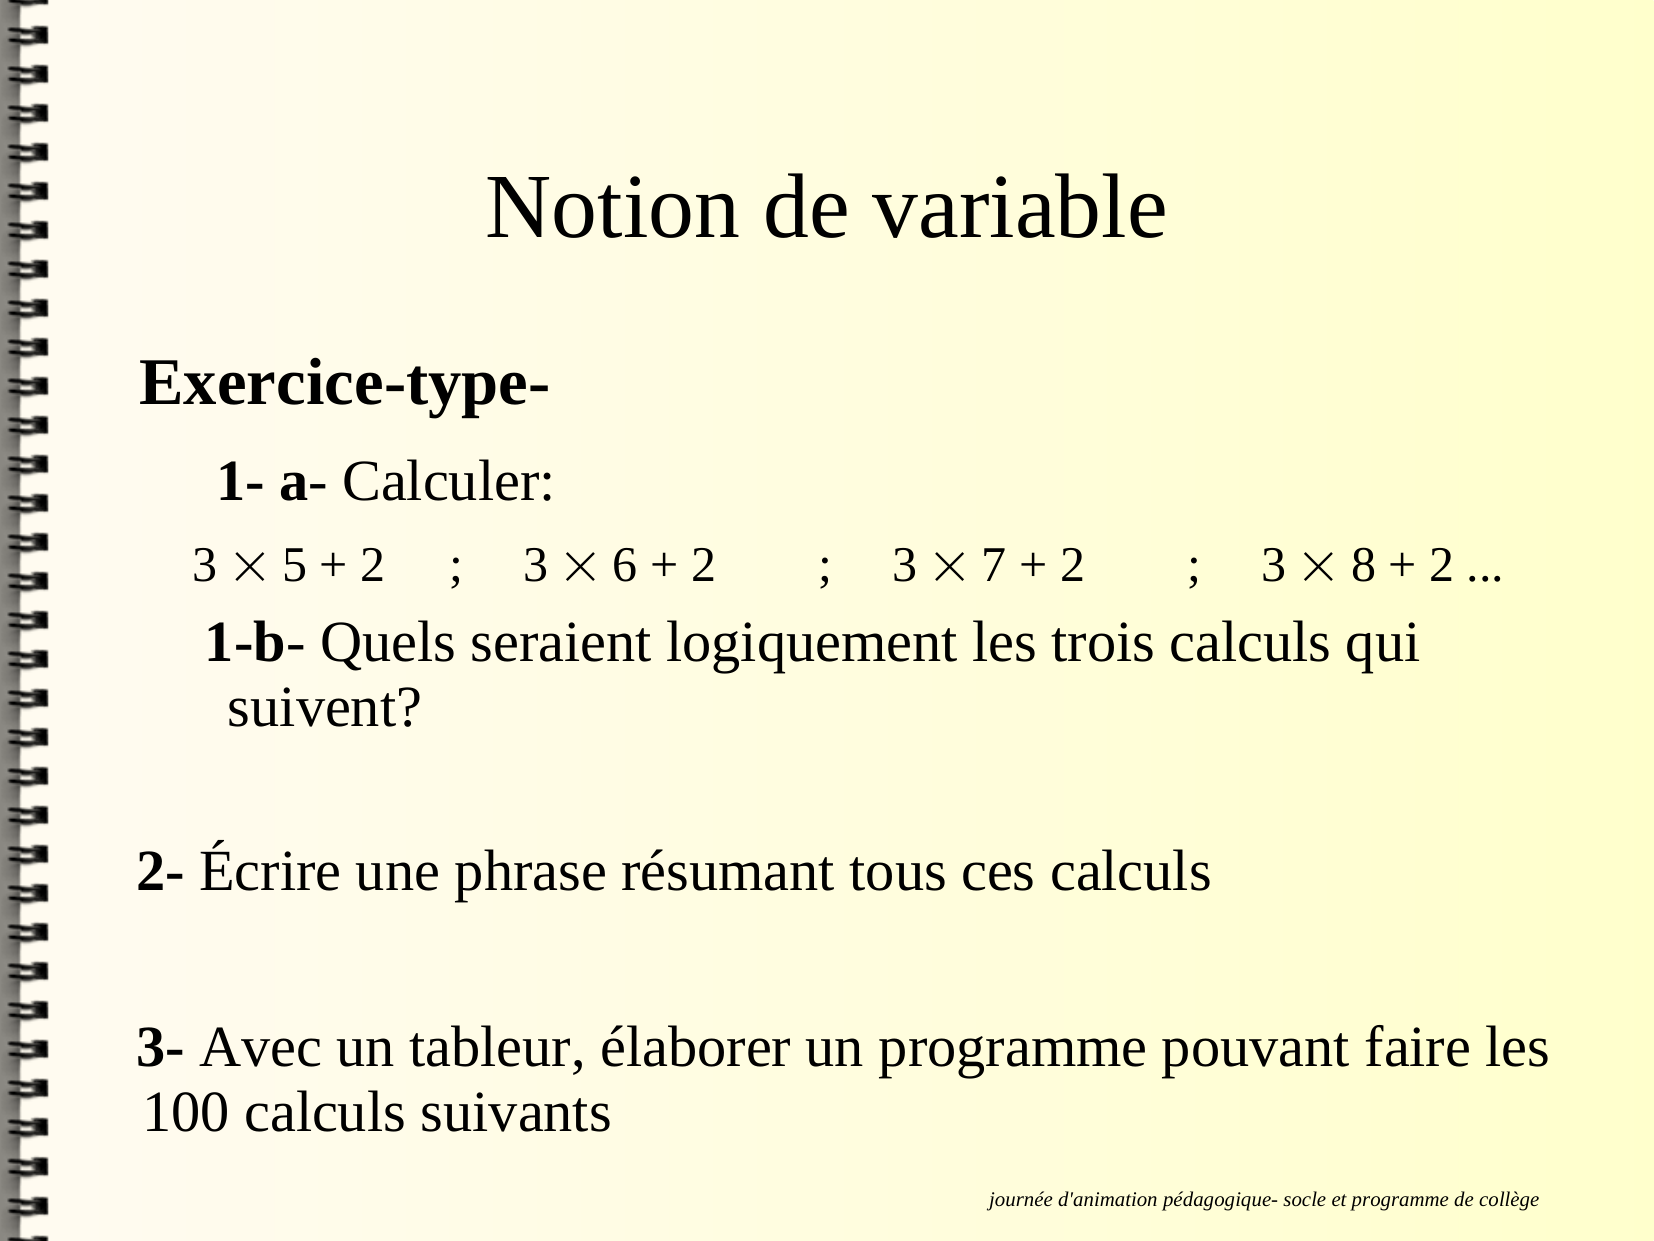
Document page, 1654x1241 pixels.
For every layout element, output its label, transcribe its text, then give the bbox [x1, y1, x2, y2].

text_box journée d'animation pédagogique- socle et programme de collège [974, 1181, 1654, 1220]
list Exercice-type- 1- a- Calculer: 3  5 + 2 ; 3  6 + 2 ; 3  7 + 2 ; 3  8 + 2 ... 1-b- Quels seraient logiquement les trois calculs qui suivent? 2- Écrire une phrase résumant tous ces calculs 3- Avec un tableur, élaborer un programme pouvant faire les 100 calculs suivants [121, 344, 1595, 1162]
title Notion de variable [121, 102, 1534, 311]
picture [0, 0, 1654, 1241]
